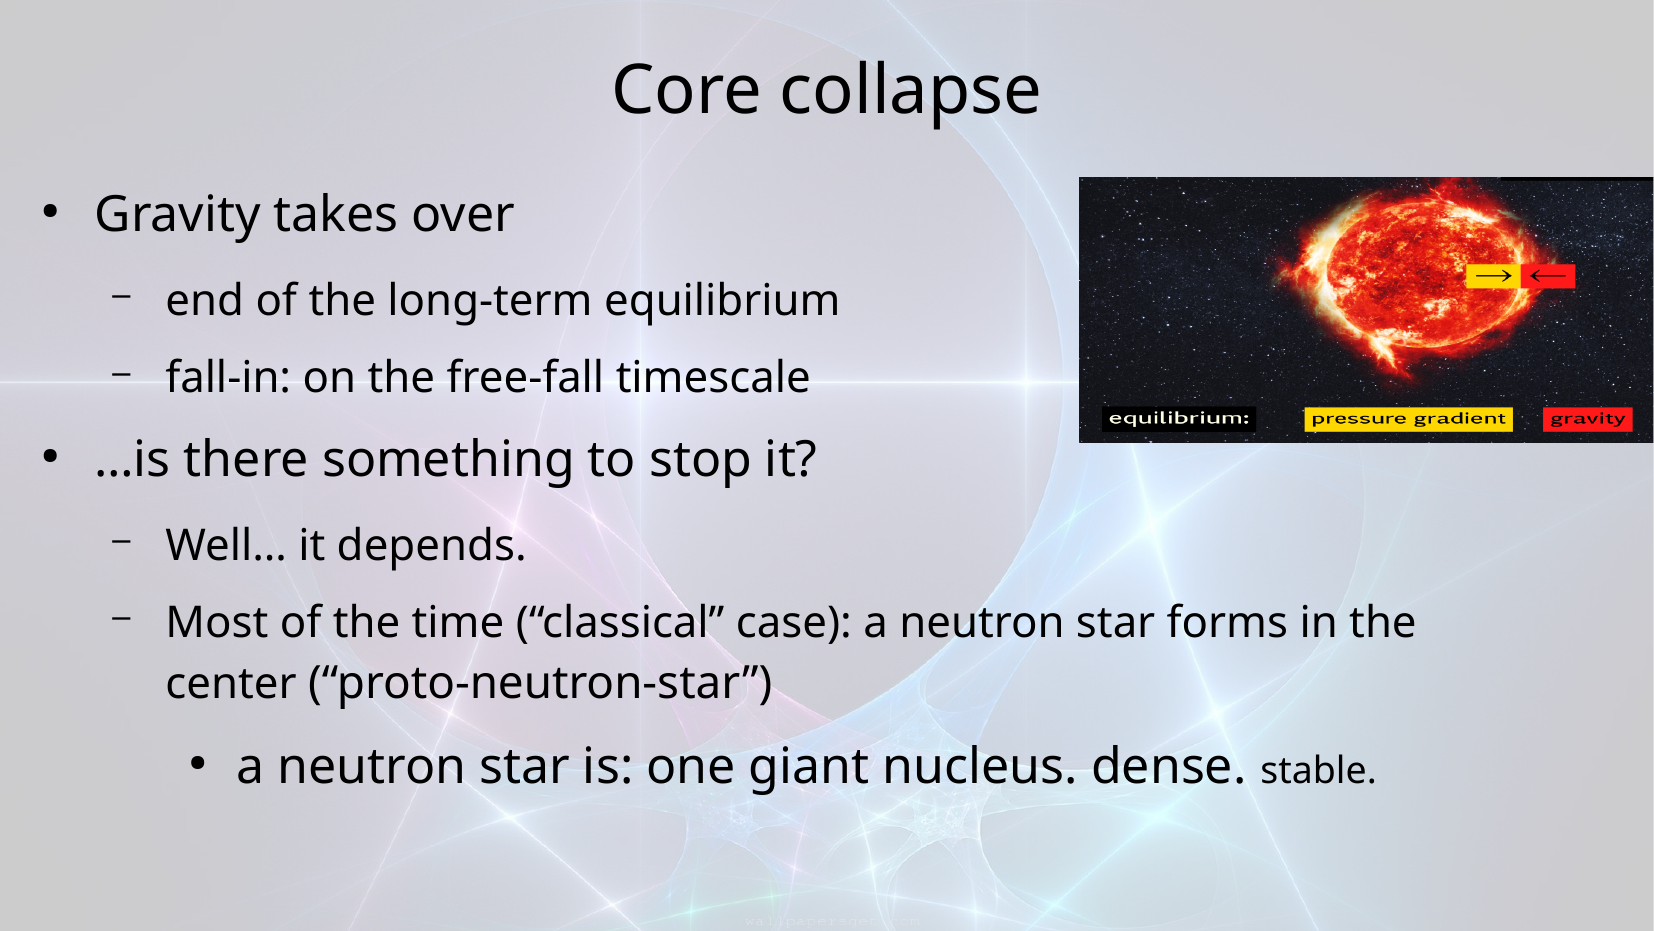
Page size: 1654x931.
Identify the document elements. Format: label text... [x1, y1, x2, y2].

list Gravity takes over end of the long-term equilibrium fall-in: on the free-fall timescale …is there something to stop it? Well… it depends. Most of the time (“classical” case): a neutron star forms in the center (“proto-neutron-star”) a neutron star is: one giant nucleus. dense. stable. [23, 178, 1512, 718]
title Core collapse [82, 8, 1571, 165]
picture [0, 0, 1654, 931]
